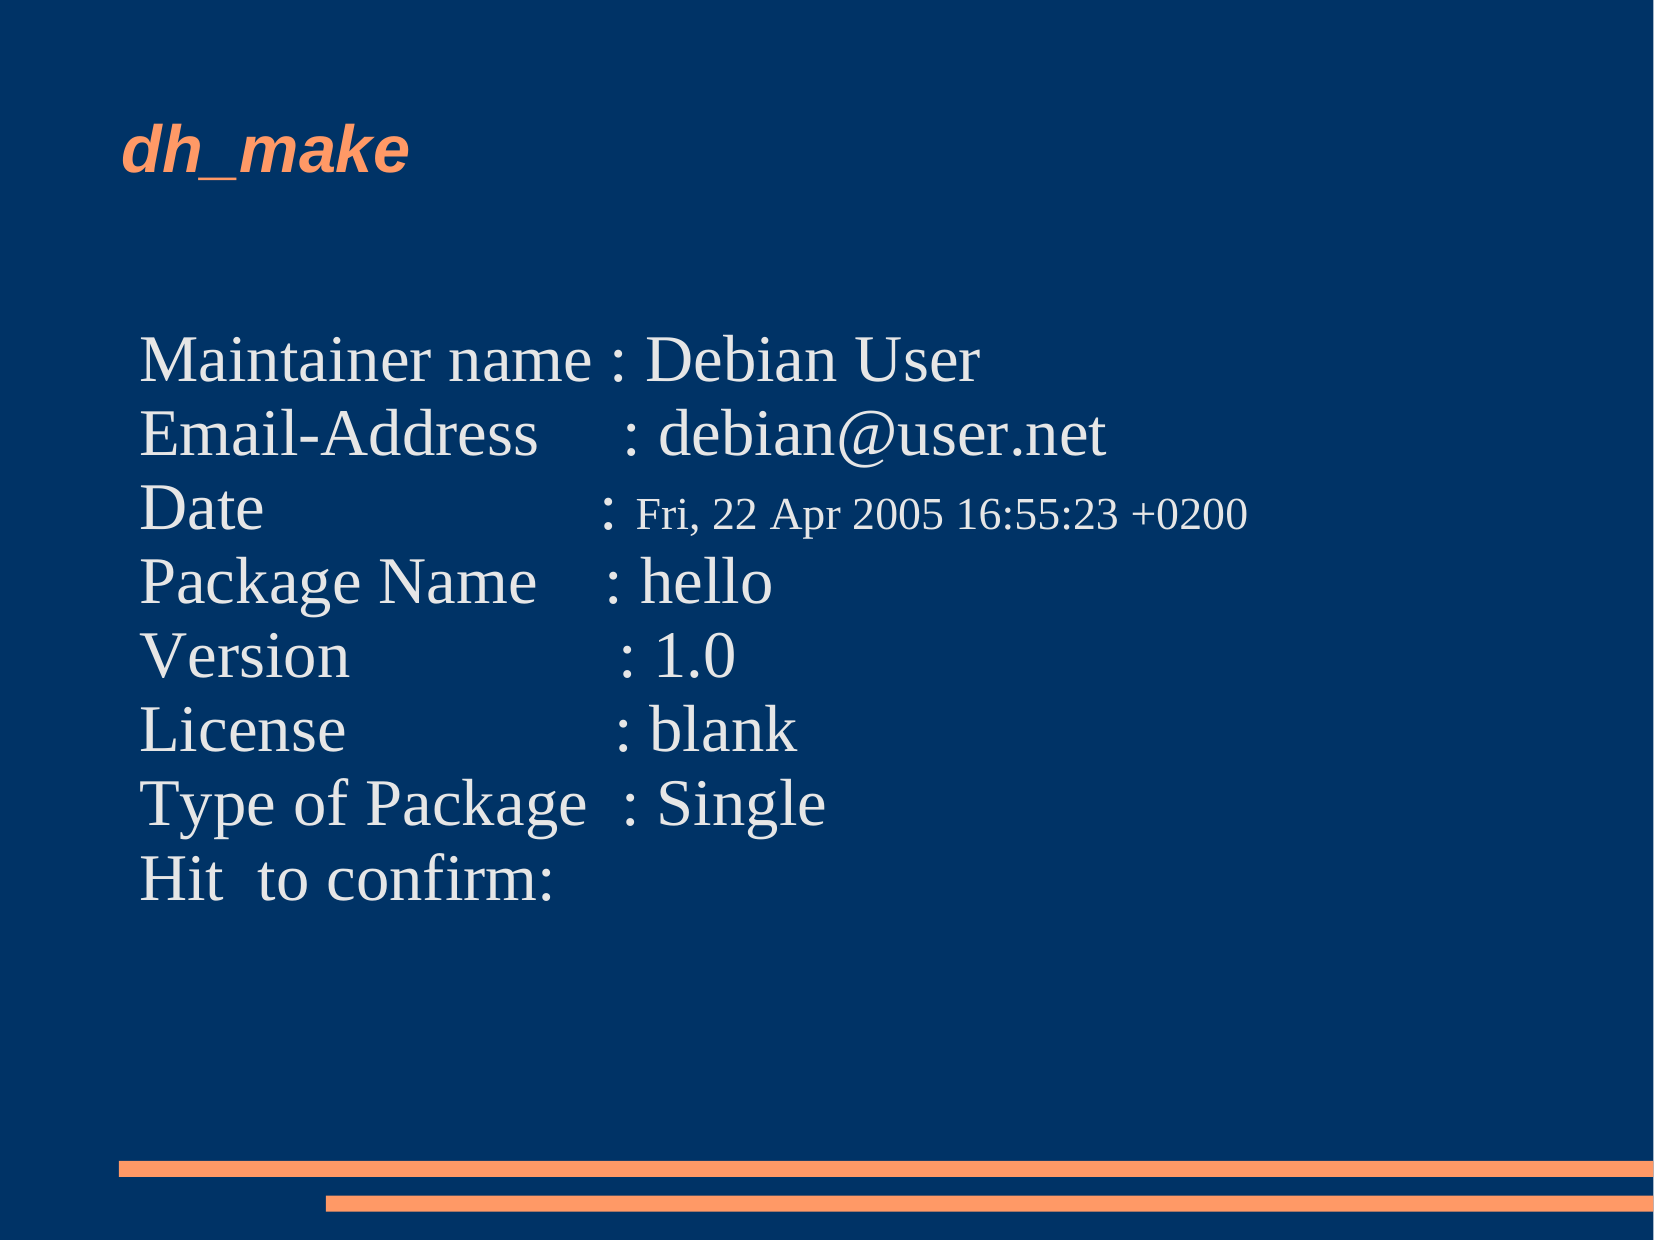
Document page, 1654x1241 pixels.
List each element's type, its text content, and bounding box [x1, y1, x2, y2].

list Maintainer name : Debian User Email-Address : debian@user.net Date : Fri, 22 Apr 2005 16:55:23 +0200 Package Name : hello Version : 1.0 License : blank Type of Package : Single Hit to confirm: [121, 322, 1561, 1118]
title dh_make [121, 53, 1534, 247]
